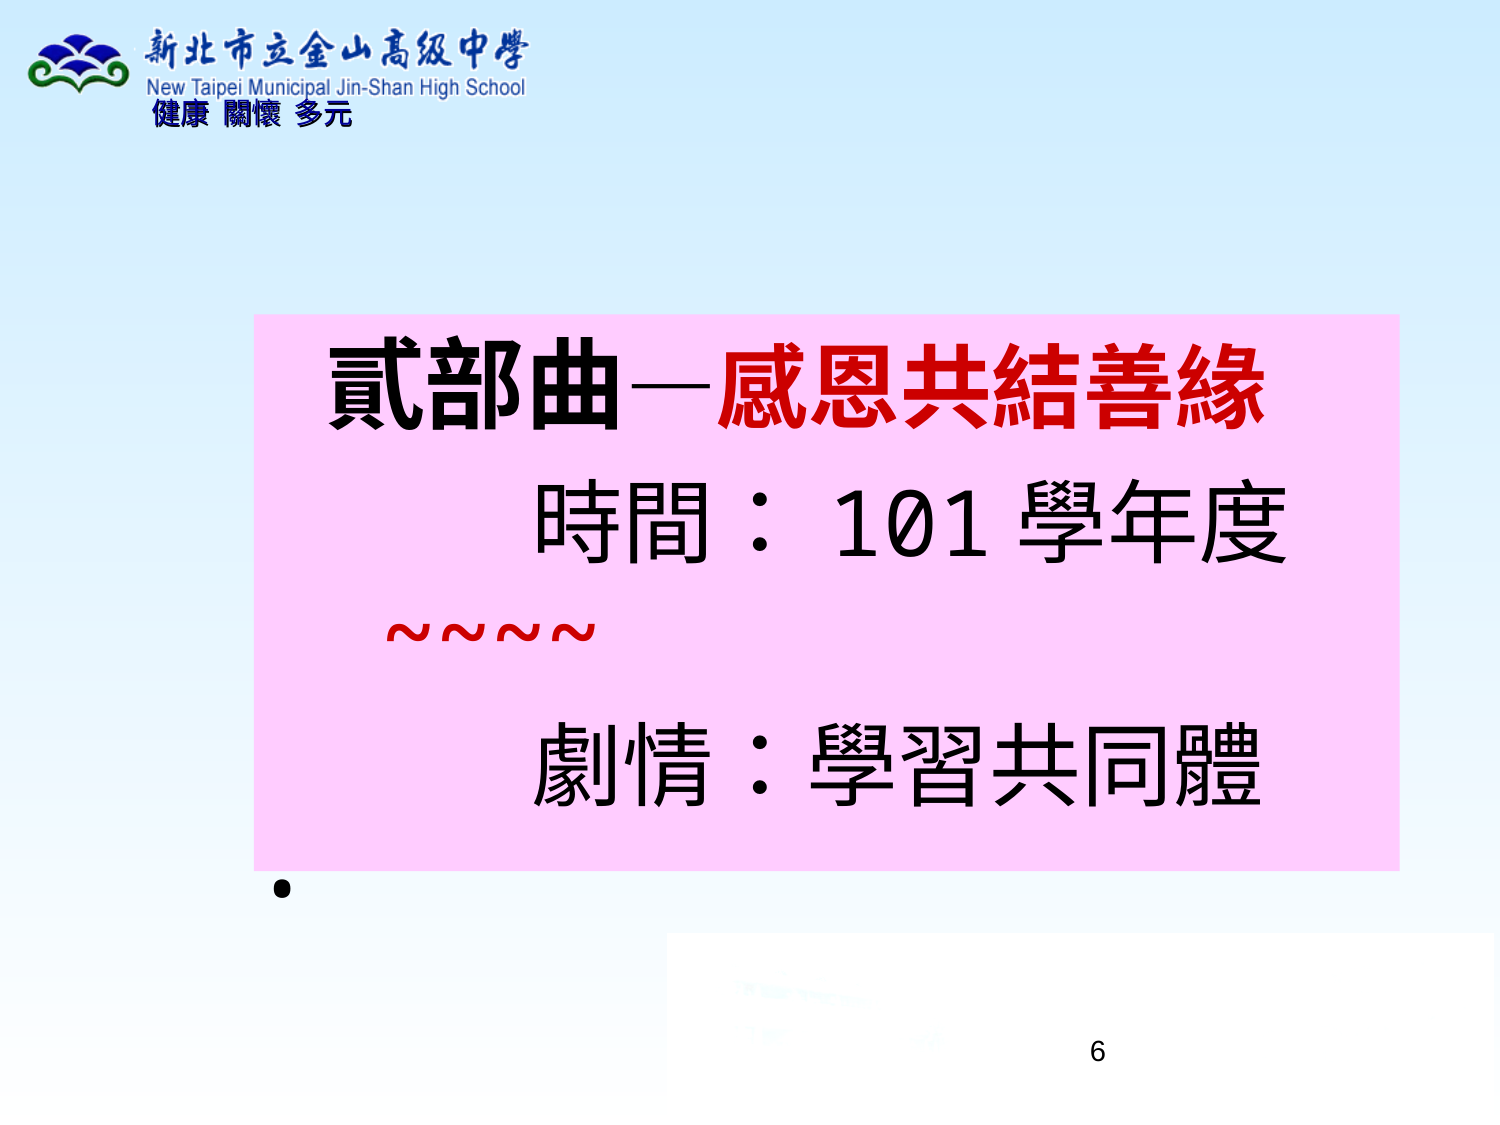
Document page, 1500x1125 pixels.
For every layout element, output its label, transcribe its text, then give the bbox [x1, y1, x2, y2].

text_box [1074, 1024, 1426, 1103]
list 貳部曲—感恩共結善緣 時間：101學年度~~~~ 劇情：學習共同體 [253, 314, 1400, 872]
